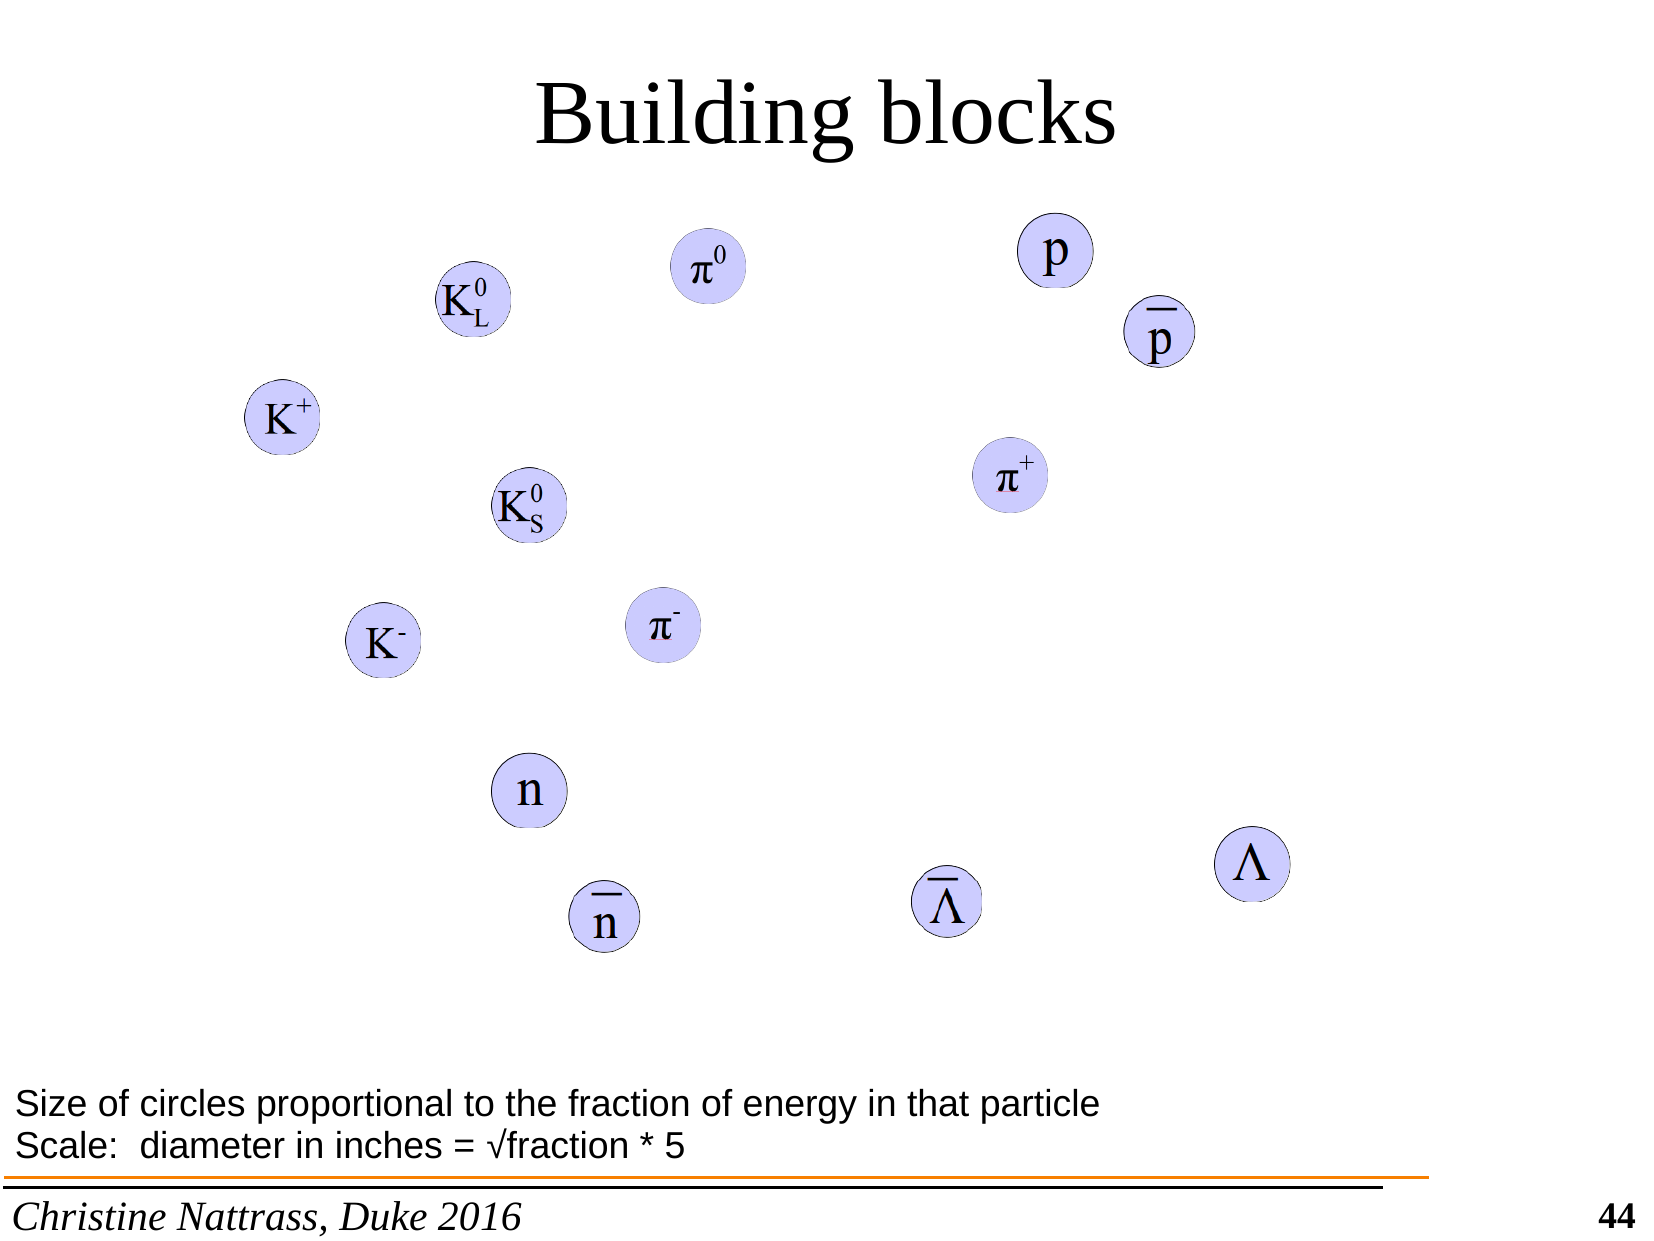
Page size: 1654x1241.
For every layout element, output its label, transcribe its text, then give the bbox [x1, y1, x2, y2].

picture [972, 437, 1048, 513]
picture [895, 865, 982, 941]
picture [491, 467, 567, 543]
picture [1017, 212, 1123, 288]
picture [435, 261, 511, 337]
picture [670, 228, 746, 304]
text_box Size of circles proportional to the fraction of energy in that particle Scale: diameter in inches = √fraction * 5 [0, 1074, 1201, 1216]
picture [559, 880, 644, 956]
picture [345, 602, 421, 678]
picture [244, 379, 320, 455]
picture [1114, 295, 1199, 371]
title Building blocks [82, 9, 1571, 215]
picture [491, 752, 597, 828]
picture [1214, 826, 1310, 902]
picture [625, 587, 701, 663]
